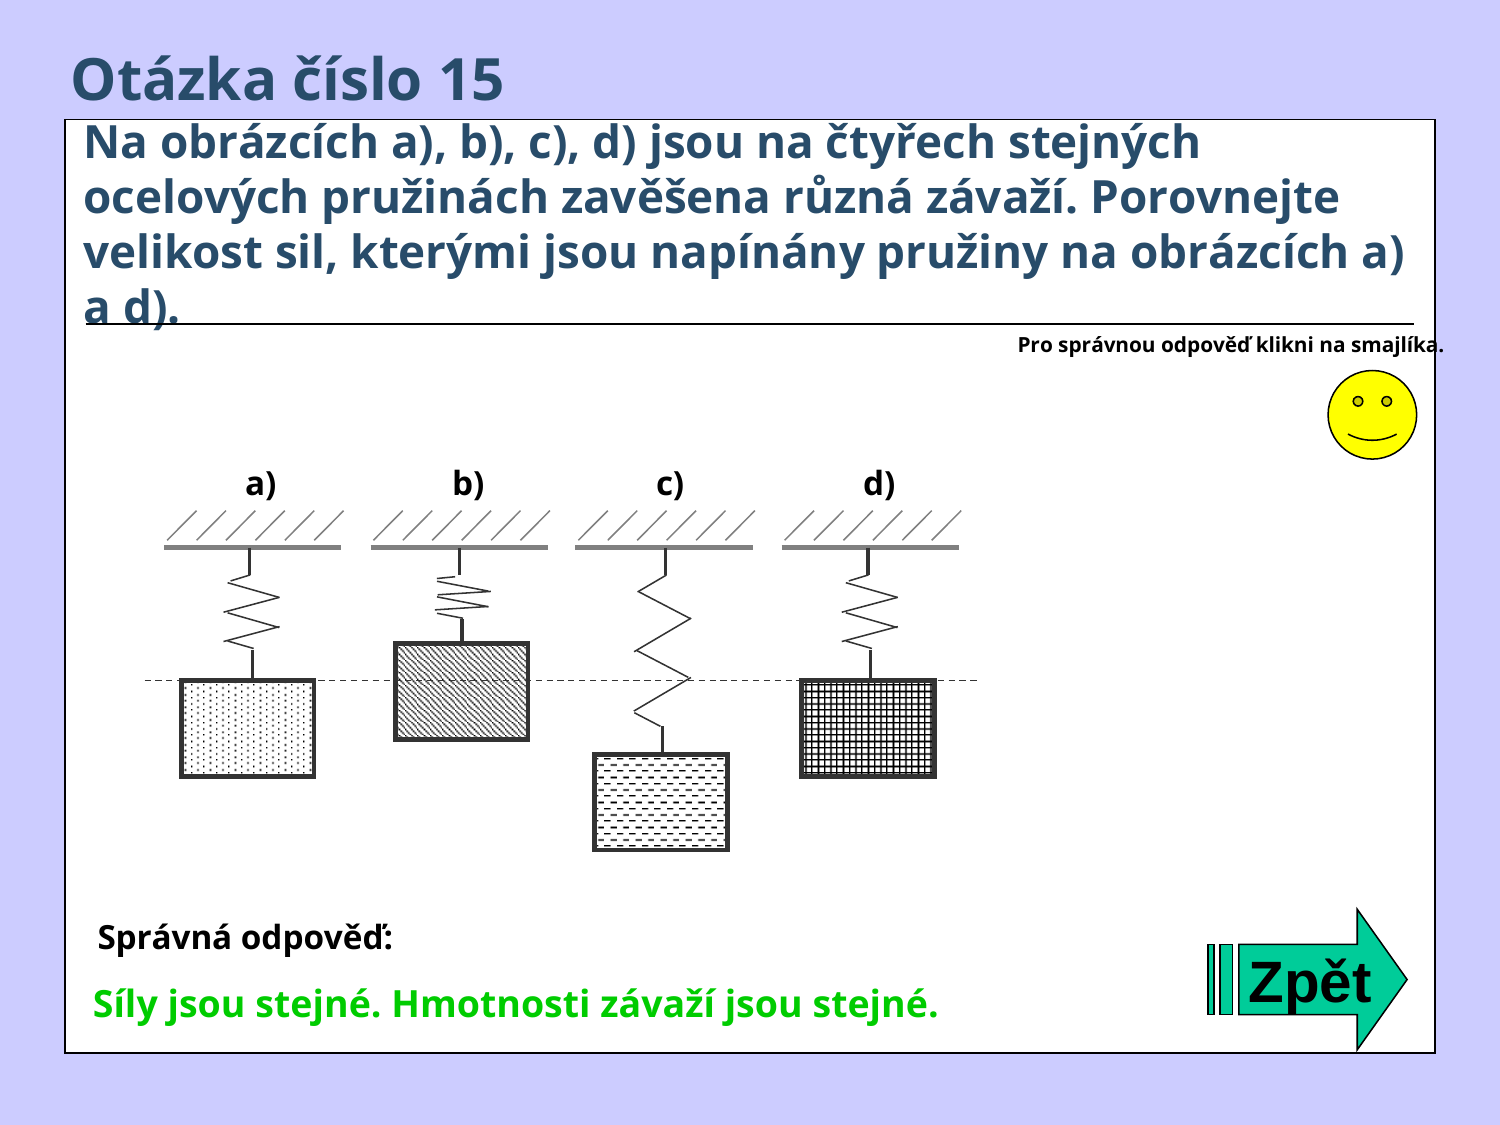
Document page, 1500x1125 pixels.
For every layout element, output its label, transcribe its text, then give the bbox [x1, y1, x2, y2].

text_box [92, 311, 100, 318]
text_box b) [437, 449, 504, 516]
text_box Zpět [1220, 944, 1233, 1015]
text_box [400, 146, 408, 153]
text_box [132, 303, 142, 318]
text_box [101, 133, 110, 149]
text_box [877, 133, 888, 149]
text_box [169, 138, 179, 153]
text_box a) [230, 448, 297, 516]
text_box d) [848, 449, 915, 516]
text_box [795, 146, 803, 153]
text_box [129, 146, 137, 153]
text_box [1059, 137, 1069, 143]
text_box Síly jsou stejné. Hmotnosti závaží jsou stejné. [78, 955, 1039, 1050]
text_box [601, 138, 611, 153]
text_box [724, 133, 734, 153]
text_box [64, 119, 1436, 1053]
text_box [694, 138, 704, 153]
text_box Otázka číslo 15 [55, 38, 1391, 133]
text_box [924, 137, 934, 143]
text_box Zpět [1208, 944, 1214, 1015]
text_box c) [641, 449, 708, 516]
text_box Pro správnou odpověď klikni na smajlíka. [1002, 296, 1464, 392]
text_box Zpět [1238, 909, 1408, 1050]
text_box [1129, 133, 1140, 149]
text_box Na obrázcích a), b), c), d) jsou na čtyřech stejných ocelových pružinách zavěšena různá závaží. Porovnejte velikost sil, kterými jsou napínány pružiny na obrázcích a) a d). [68, 175, 1442, 271]
text_box [198, 138, 208, 153]
text_box [469, 138, 479, 153]
text_box [247, 146, 255, 153]
text_box Správná odpověď: [82, 888, 492, 955]
